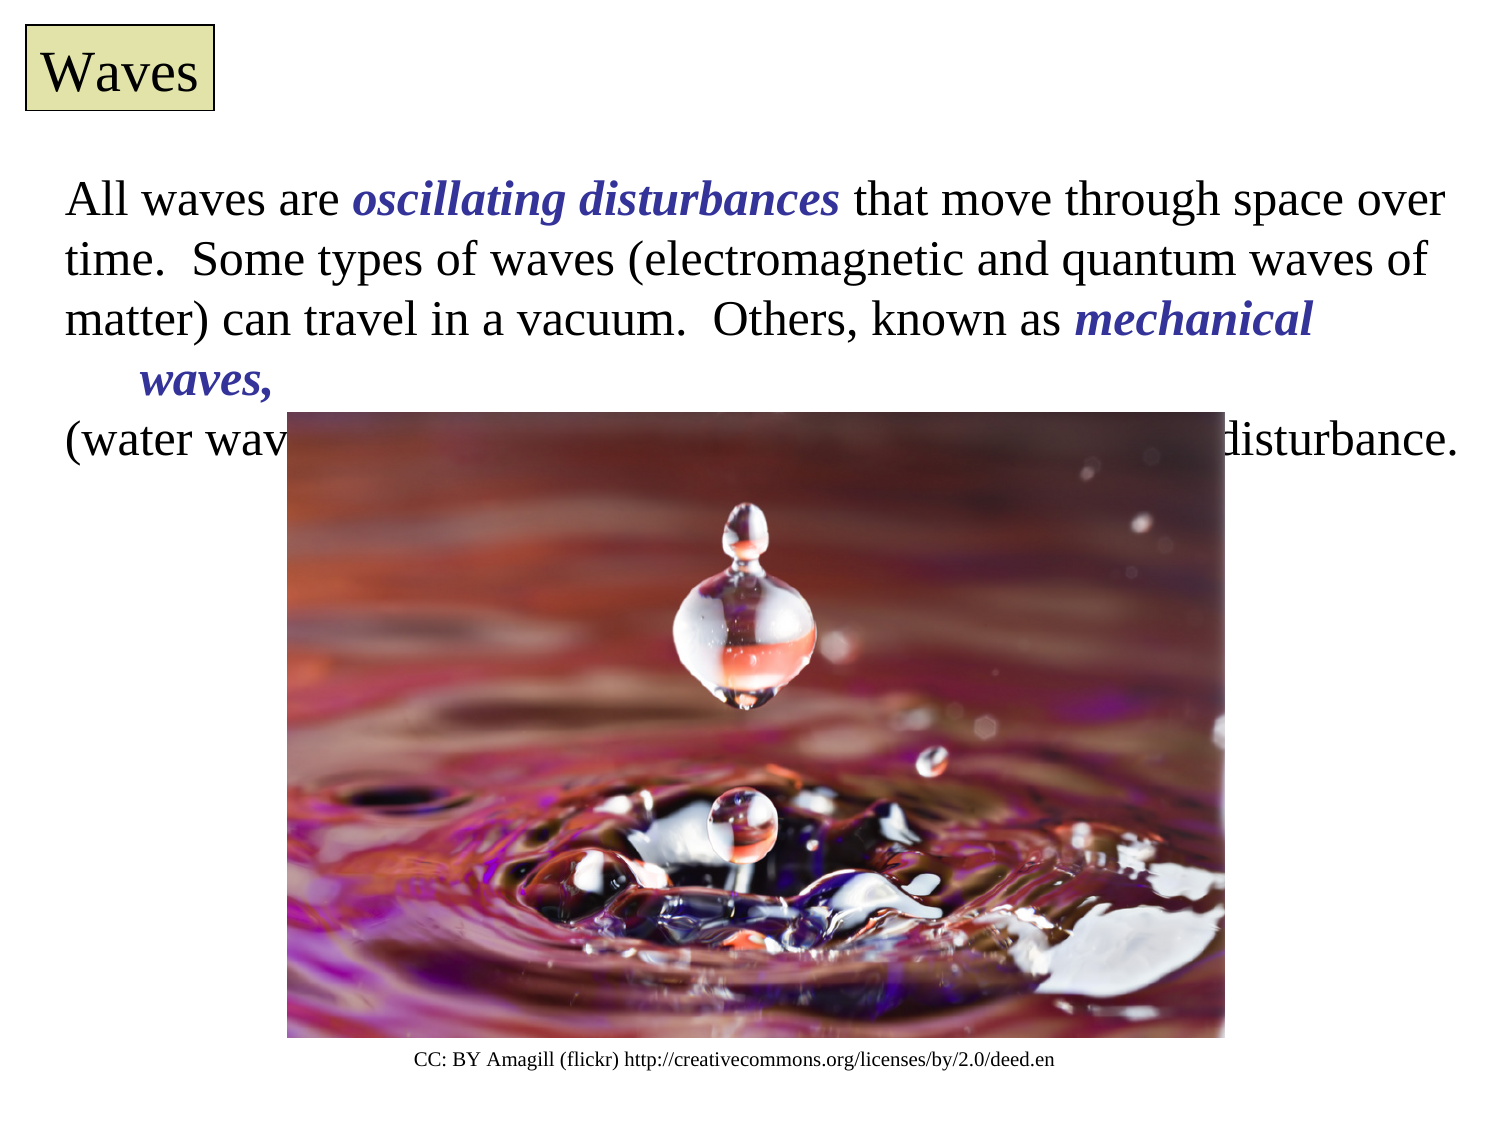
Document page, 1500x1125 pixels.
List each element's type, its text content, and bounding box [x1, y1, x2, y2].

text_box All waves are oscillating disturbances that move through space over time. Some types of waves (electromagnetic and quantum waves of matter) can travel in a vacuum. Others, known as mechanical waves, (water waves, sound) require a medium that supports the disturbance. [50, 157, 1476, 474]
text_box Waves [26, 24, 215, 111]
picture [287, 412, 1225, 1038]
text_box CC: BY Amagill (flickr) http://creativecommons.org/licenses/by/2.0/deed.en [399, 1037, 1071, 1078]
